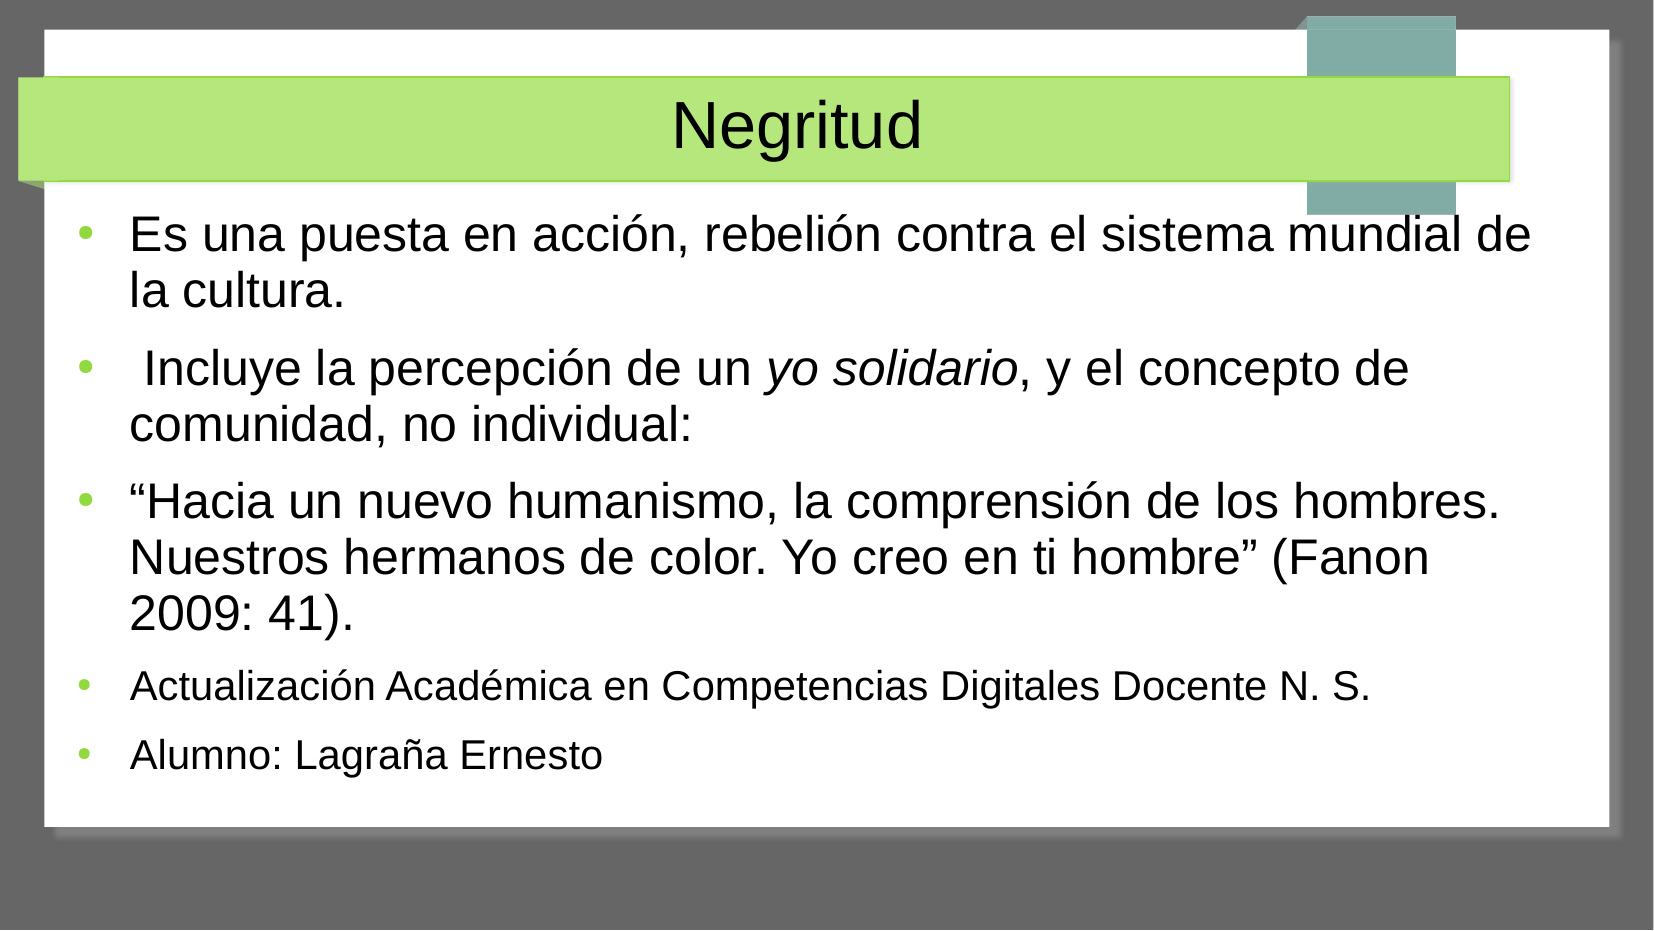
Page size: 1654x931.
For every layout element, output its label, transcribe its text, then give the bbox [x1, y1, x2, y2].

list Es una puesta en acción, rebelión contra el sistema mundial de la cultura. Incluye la percepción de un yo solidario, y el concepto de comunidad, no individual: “Hacia un nuevo humanismo, la comprensión de los hombres. Nuestros hermanos de color. Yo creo en ti hombre” (Fanon 2009: 41). Actualización Académica en Competencias Digitales Docente N. S. Alumno: Lagraña Ernesto [59, 206, 1536, 798]
title Negritud [88, 73, 1506, 178]
